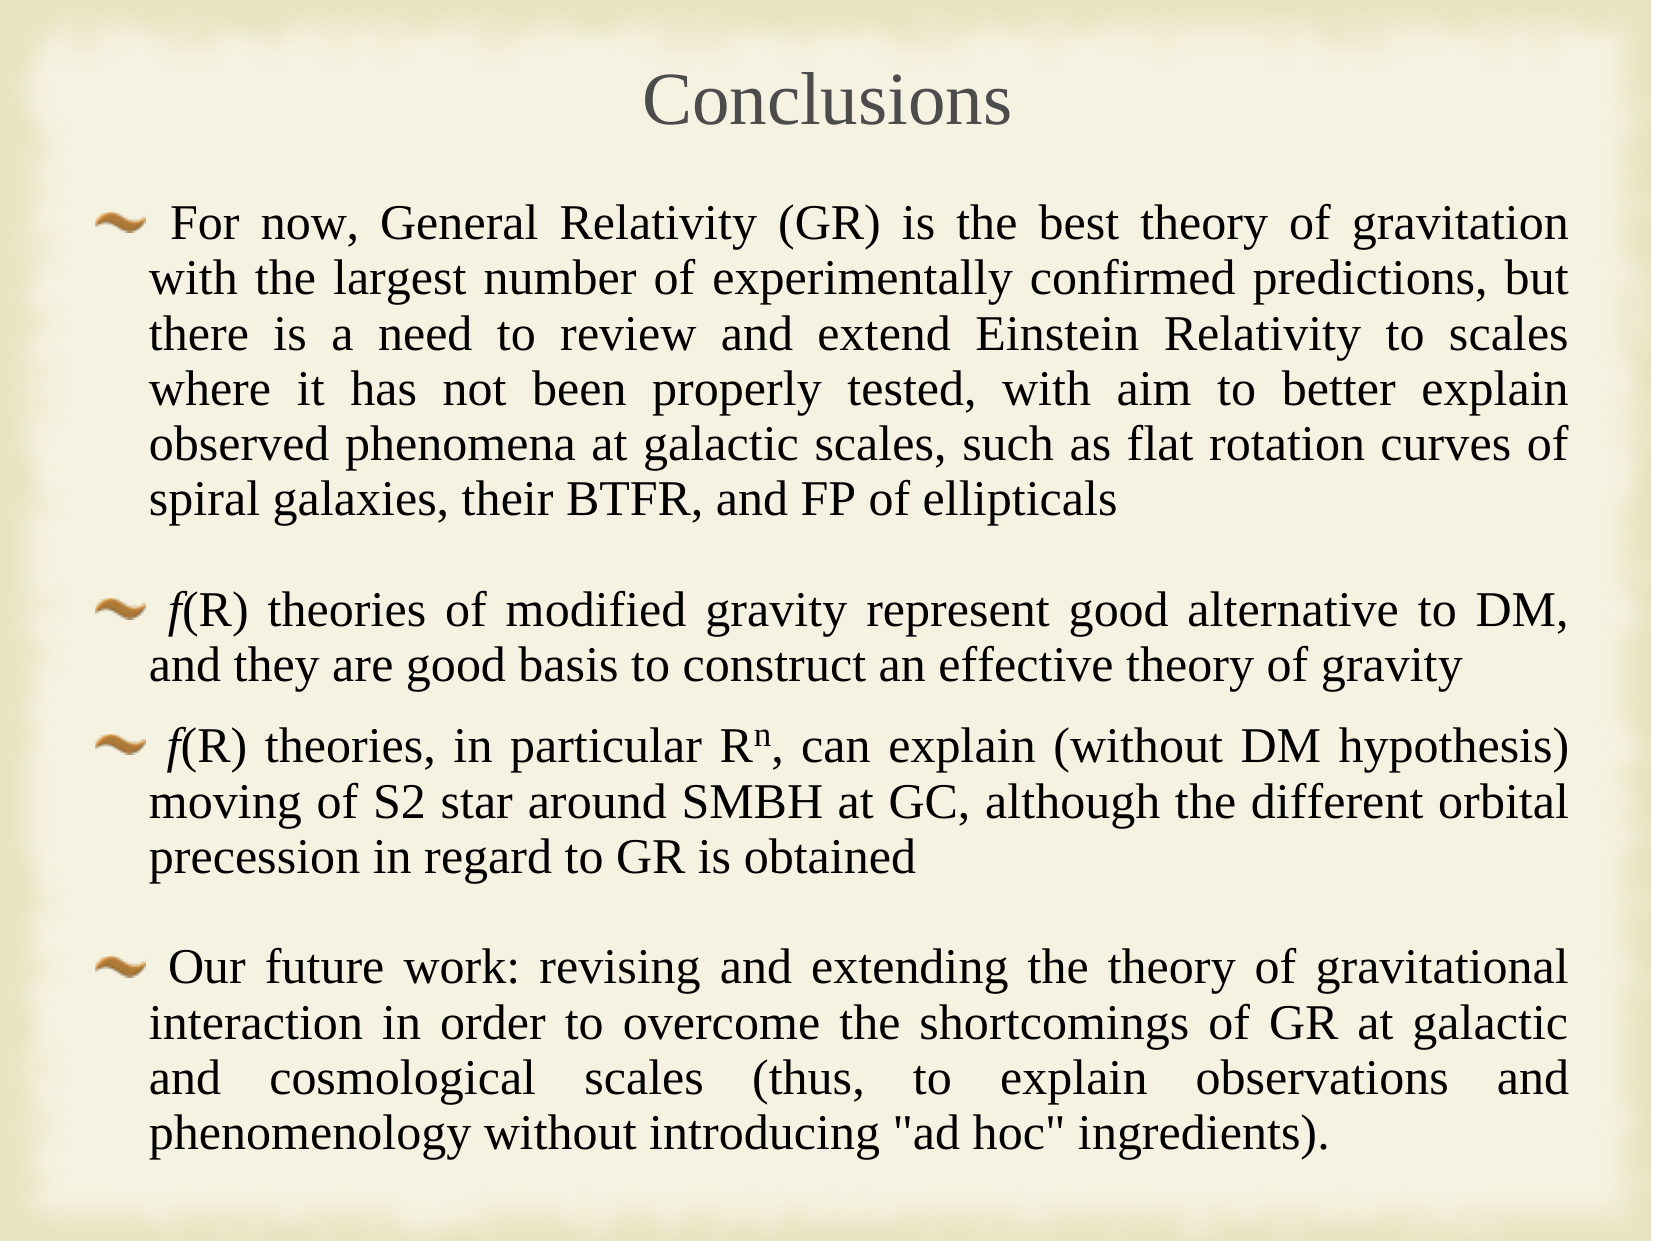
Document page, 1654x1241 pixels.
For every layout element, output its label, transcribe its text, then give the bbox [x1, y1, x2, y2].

picture [0, 0, 1651, 1241]
title Conclusions [64, 42, 1591, 156]
list For now, General Relativity (GR) is the best theory of gravitation with the largest number of experimentally confirmed predictions, but there is a need to review and extend Einstein Relativity to scales where it has not been properly tested, with aim to better explain observed phenomena at galactic scales, such as flat rotation curves of spiral galaxies, their BTFR, and FP of ellipticals f(R) theories of modified gravity represent good alternative to DM, and they are good basis to construct an effective theory of gravity f(R) theories, in particular Rn, can explain (without DM hypothesis) moving of S2 star around SMBH at GC, although the different orbital precession in regard to GR is obtained Our future work: revising and extending the theory of gravitational interaction in order to overcome the shortcomings of GR at galactic and cosmological scales (thus, to explain observations and phenomenology without introducing "ad hoc" ingredients). [78, 194, 1571, 1193]
